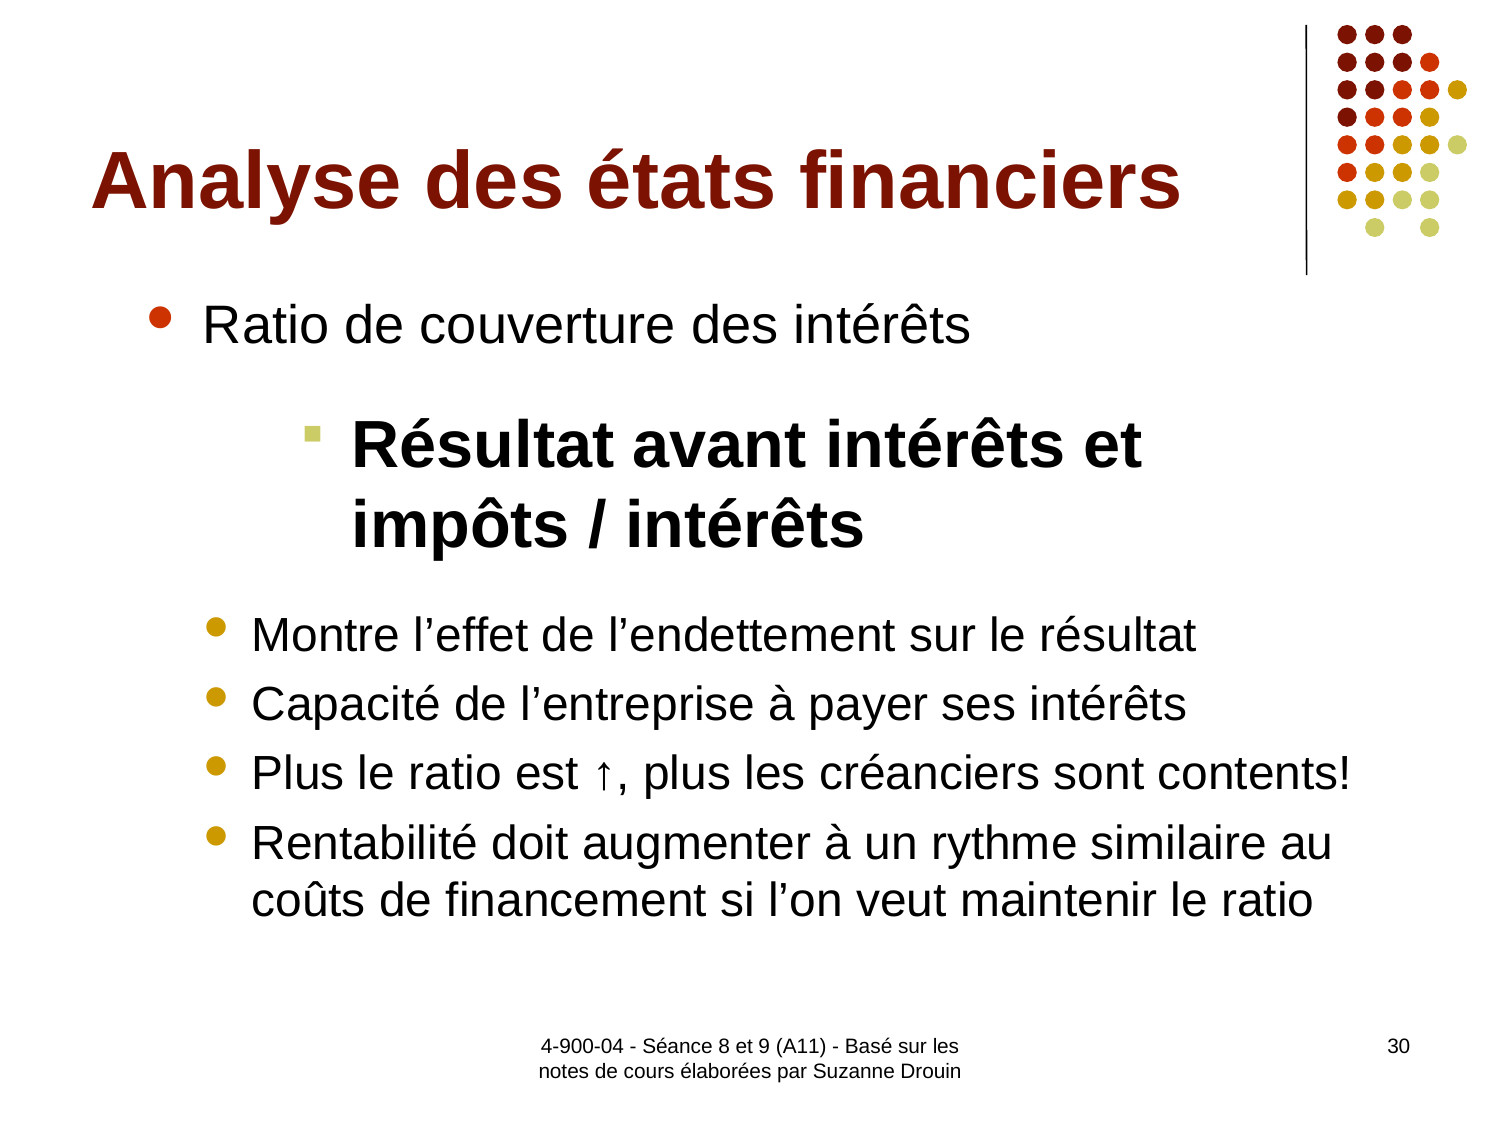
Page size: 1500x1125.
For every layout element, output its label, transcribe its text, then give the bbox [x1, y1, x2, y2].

text_box 8 [1074, 1025, 1426, 1101]
text_box Ratio de couverture des intérêts Résultat avant intérêts et impôts / intérêts Montre l’effet de l’endettement sur le résultat Capacité de l’entreprise à payer ses intérêts Plus le ratio est ↑, plus les créanciers sont contents! Rentabilité doit augmenter à un rythme similaire au coûts de financement si l’on veut maintenir le ratio [75, 282, 1426, 1006]
text_box Analyse des états financiers [74, 20, 1313, 233]
text_box 4-900-04 - Séance 8 et 9 (A11) - Basé sur les notes de cours élaborées par Suzanne Drouin [512, 1025, 988, 1101]
